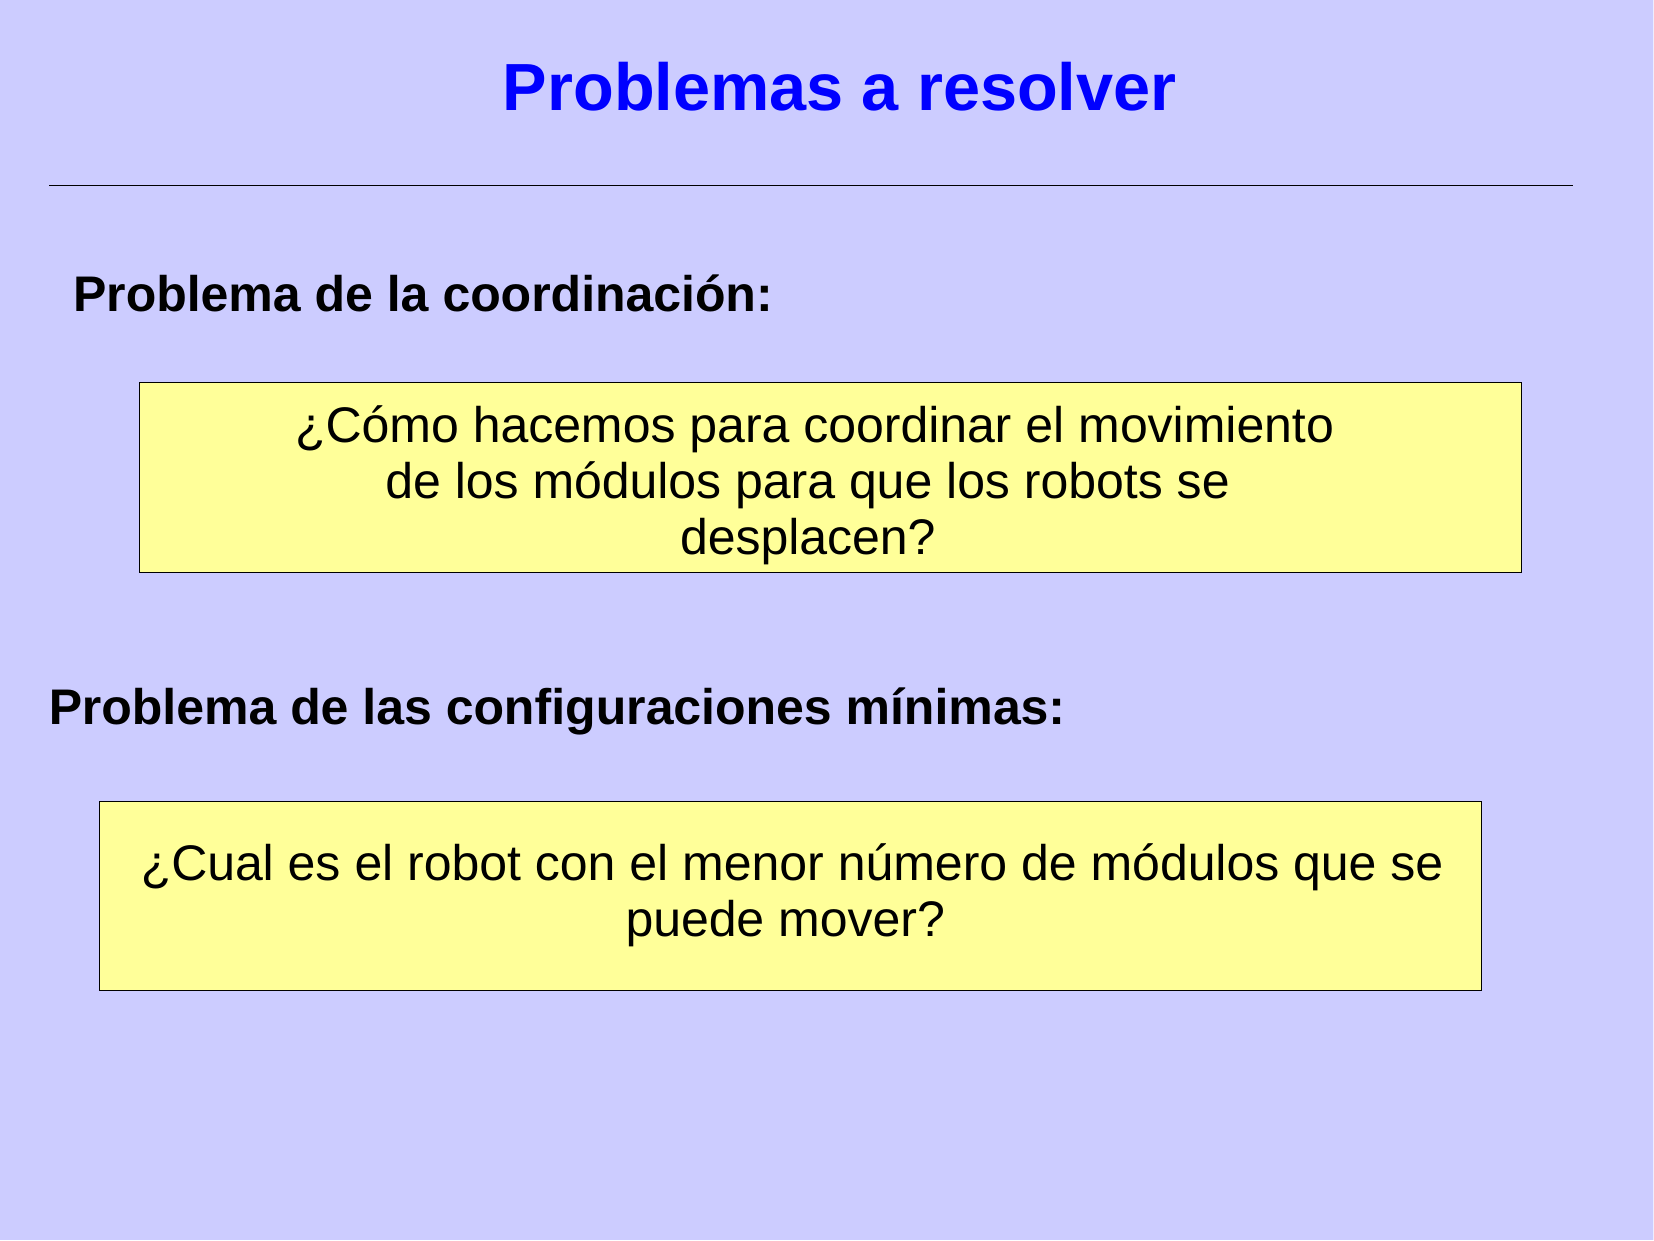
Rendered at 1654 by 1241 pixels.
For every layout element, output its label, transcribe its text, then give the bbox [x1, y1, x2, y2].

text_box [44, 801, 1536, 1058]
text_box ¿Cual es el robot con el menor número de módulos que se puede mover? [126, 835, 1531, 948]
text_box [139, 382, 1522, 573]
text_box ¿Cómo hacemos para coordinar el movimiento de los módulos para que los robots se desplacen? [281, 397, 1357, 565]
title Problemas a resolver [112, 21, 1568, 140]
text_box Problema de la coordinación: [59, 265, 777, 354]
text_box Problema de las configuraciones mínimas: [34, 679, 1439, 767]
